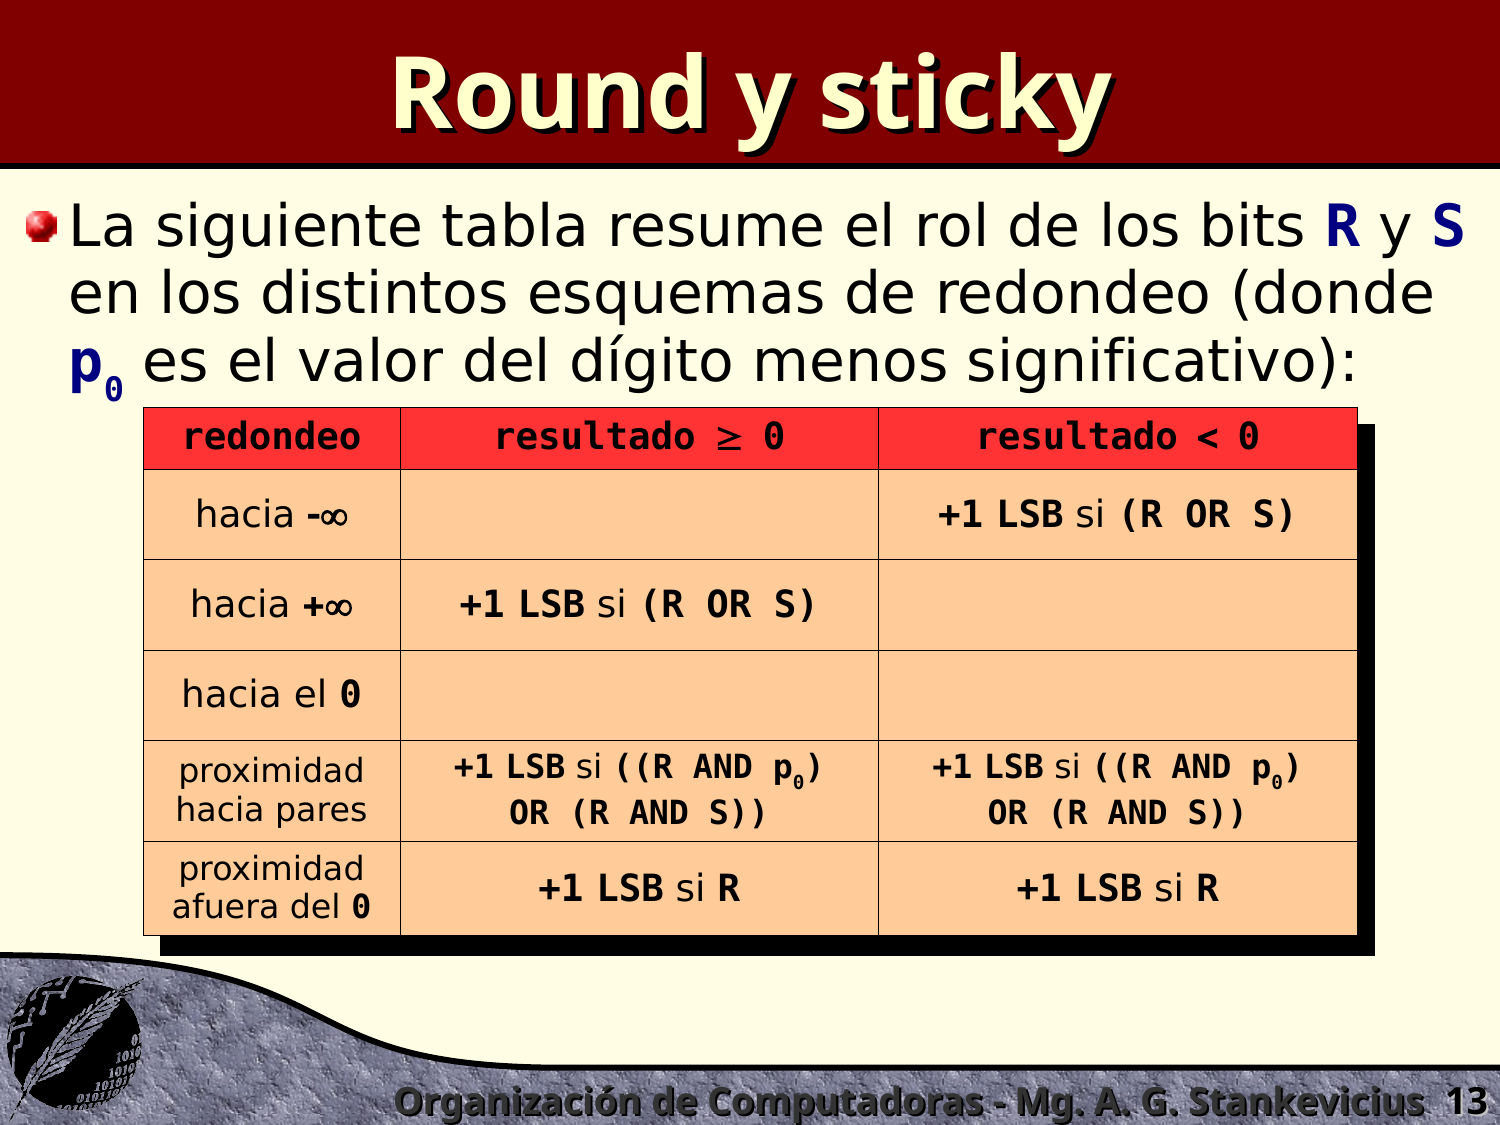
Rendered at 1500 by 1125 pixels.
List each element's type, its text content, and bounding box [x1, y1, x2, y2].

table_cell +1 LSB si R [401, 842, 878, 935]
table_cell +1 LSB si R [879, 842, 1357, 935]
picture [802, 1100, 806, 1110]
table_cell [401, 470, 878, 559]
picture [0, 959, 1500, 1125]
table_cell proximidad hacia pares [144, 741, 400, 841]
table_cell [401, 651, 878, 740]
title Round y sticky [15, 5, 1485, 160]
table_cell +1 LSB si ((R AND p0) OR (R AND S)) [401, 741, 878, 841]
text_box [160, 424, 1375, 956]
table_cell +1 LSB si (R OR S) [401, 560, 878, 650]
table_cell hacia el 0 [144, 651, 400, 740]
list La siguiente tabla resume el rol de los bits R y S en los distintos esquemas de redondeo (donde p0 es el valor del dígito menos significativo): [11, 192, 1486, 935]
table_cell hacia -∞ [144, 470, 400, 559]
picture [448, 1100, 455, 1110]
picture [1058, 1100, 1065, 1110]
table_cell +1 LSB si (R OR S) [879, 470, 1357, 559]
table_header resultado < 0 [879, 408, 1357, 469]
table_cell hacia +∞ [144, 560, 400, 650]
table_header resultado ≥ 0 [401, 408, 878, 469]
table_header redondeo [144, 408, 400, 469]
table_cell +1 LSB si ((R AND p0) OR (R AND S)) [879, 741, 1357, 841]
table_cell proximidad afuera del 0 [144, 842, 400, 935]
table_cell [879, 651, 1357, 740]
table_cell [879, 560, 1357, 650]
